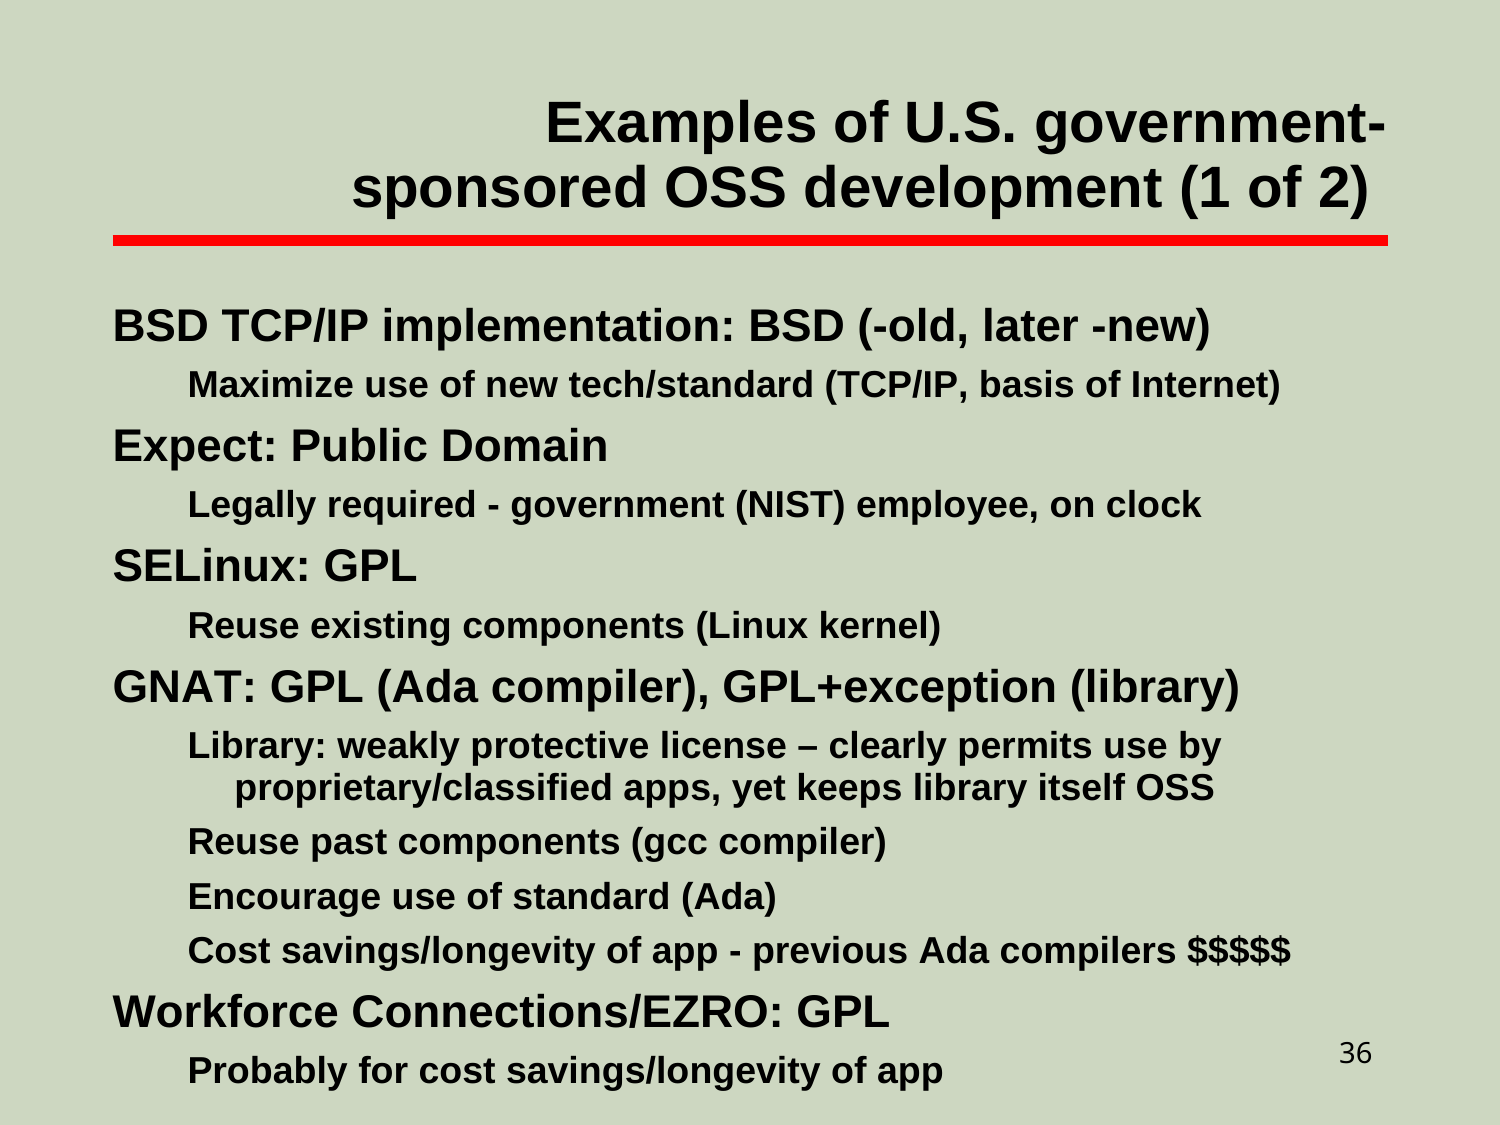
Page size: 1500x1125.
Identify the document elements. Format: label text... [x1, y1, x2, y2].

title Examples of U.S. government-sponsored OSS development (1 of 2) [337, 89, 1388, 220]
list BSD TCP/IP implementation: BSD (-old, later -new) Maximize use of new tech/standard (TCP/IP, basis of Internet) Expect: Public Domain Legally required - government (NIST) employee, on clock SELinux: GPL Reuse existing components (Linux kernel) GNAT: GPL (Ada compiler), GPL+exception (library) Library: weakly protective license – clearly permits use by proprietary/classified apps, yet keeps library itself OSS Reuse past components (gcc compiler) Encourage use of standard (Ada) Cost savings/longevity of app - previous Ada compilers $$$$$ Workforce Connections/EZRO: GPL Probably for cost savings/longevity of app [112, 299, 1388, 1092]
